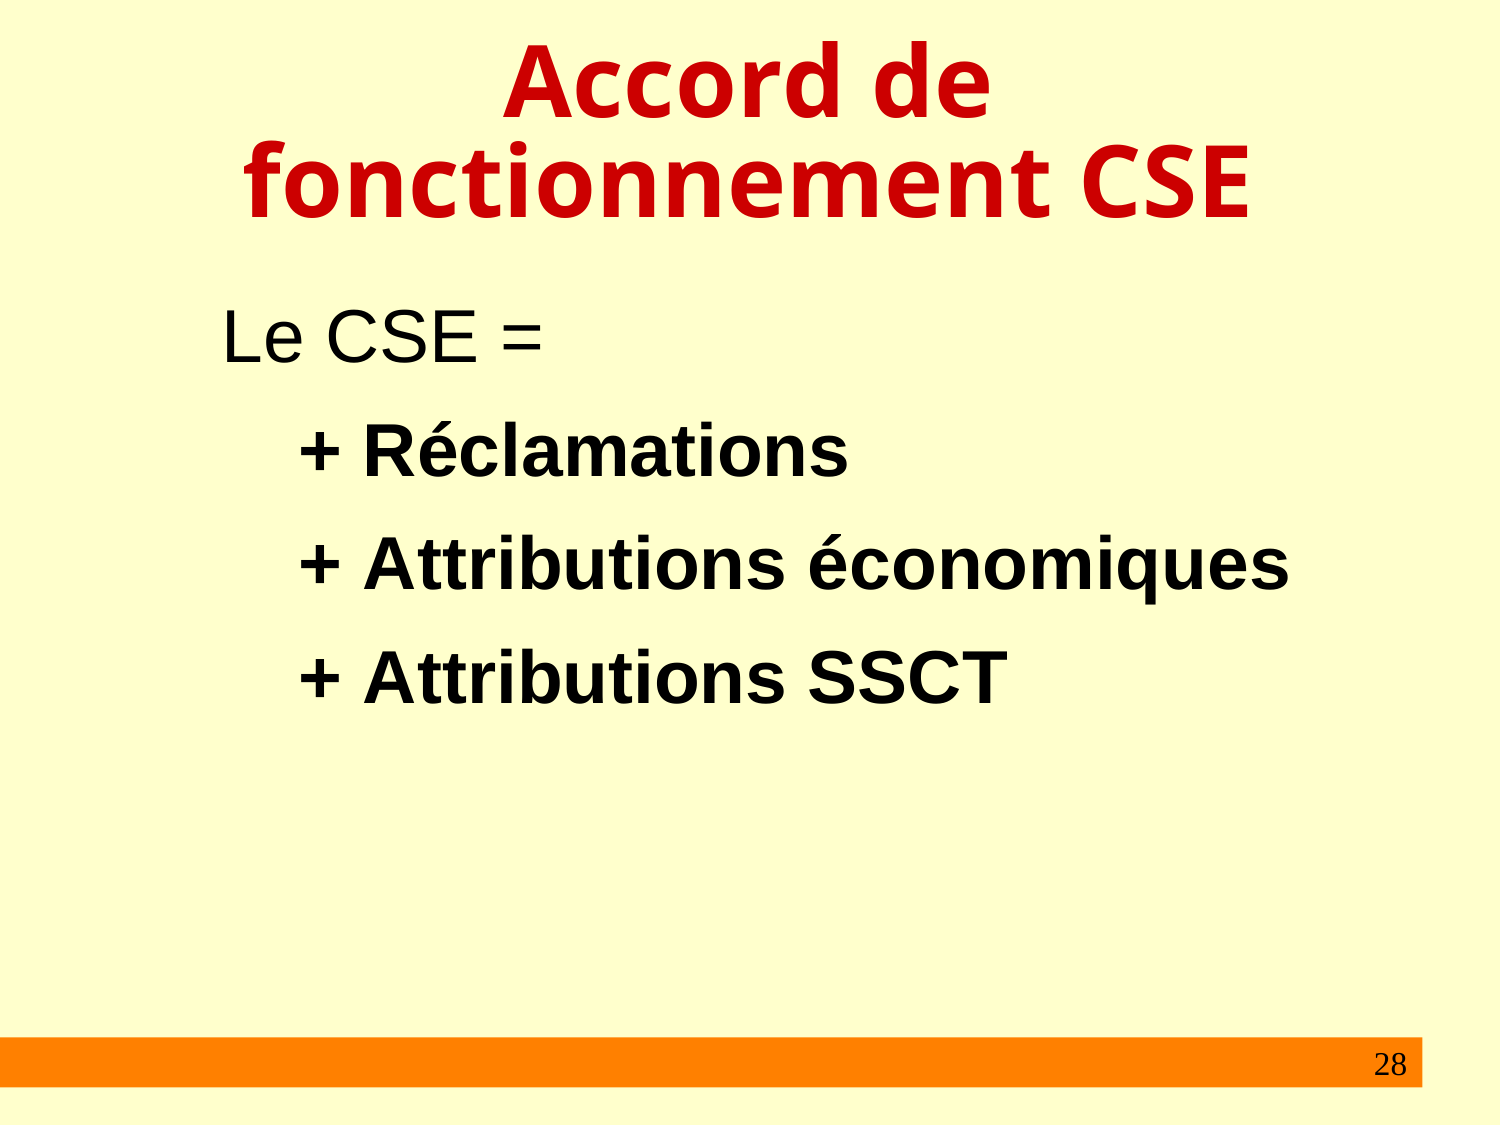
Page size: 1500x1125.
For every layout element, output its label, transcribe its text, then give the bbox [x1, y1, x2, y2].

title Accord de fonctionnement CSE [74, 20, 1423, 255]
text_box <numéro> [0, 1037, 1423, 1088]
list Le CSE = + Réclamations + Attributions économiques + Attributions SSCT [206, 295, 1418, 801]
